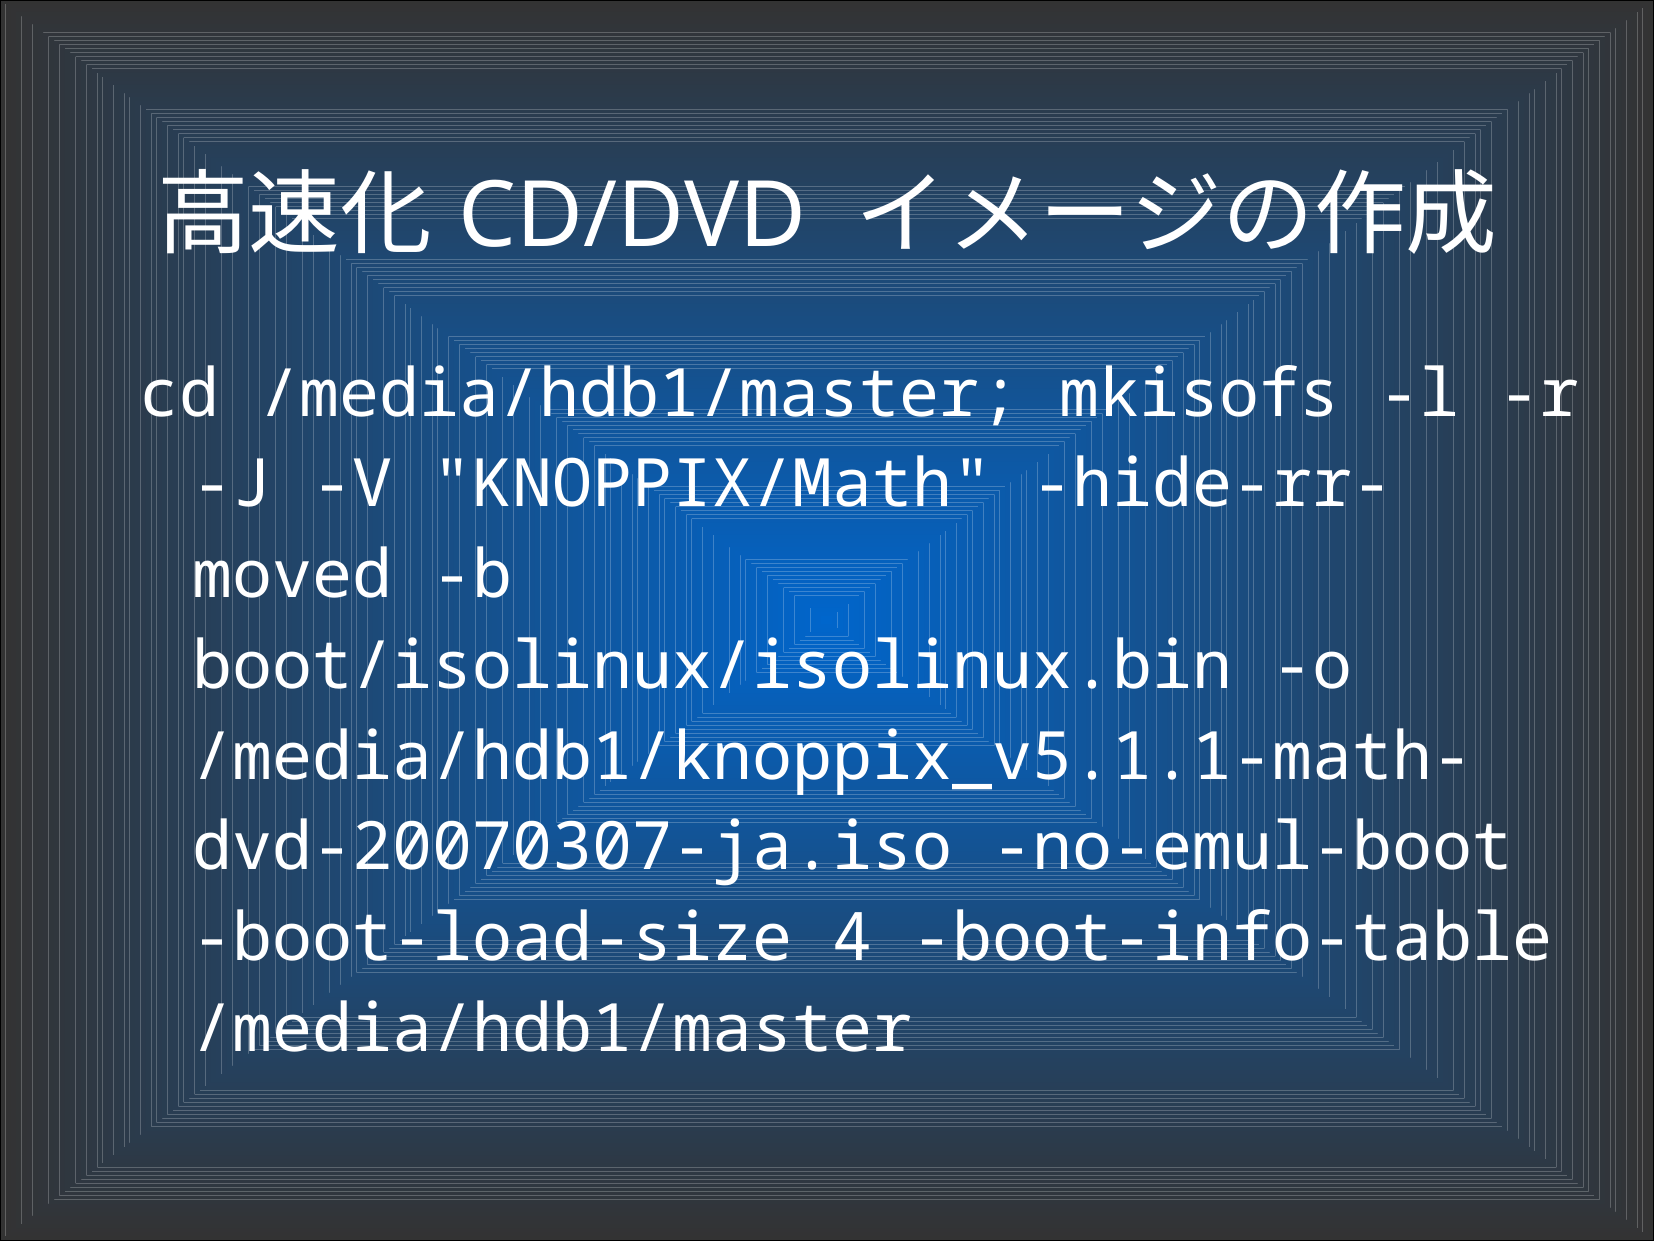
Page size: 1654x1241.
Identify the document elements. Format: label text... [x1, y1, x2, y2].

list cd /media/hdb1/master; mkisofs -l -r -J -V "KNOPPIX/Math" -hide-rr-moved -b boot/isolinux/isolinux.bin -o /media/hdb1/knoppix_v5.1.1-math-dvd-20070307-ja.iso -no-emul-boot -boot-load-size 4 -boot-info-table /media/hdb1/master [121, 344, 1587, 1127]
title 高速化CD/DVD イメージの作成 [121, 102, 1534, 311]
